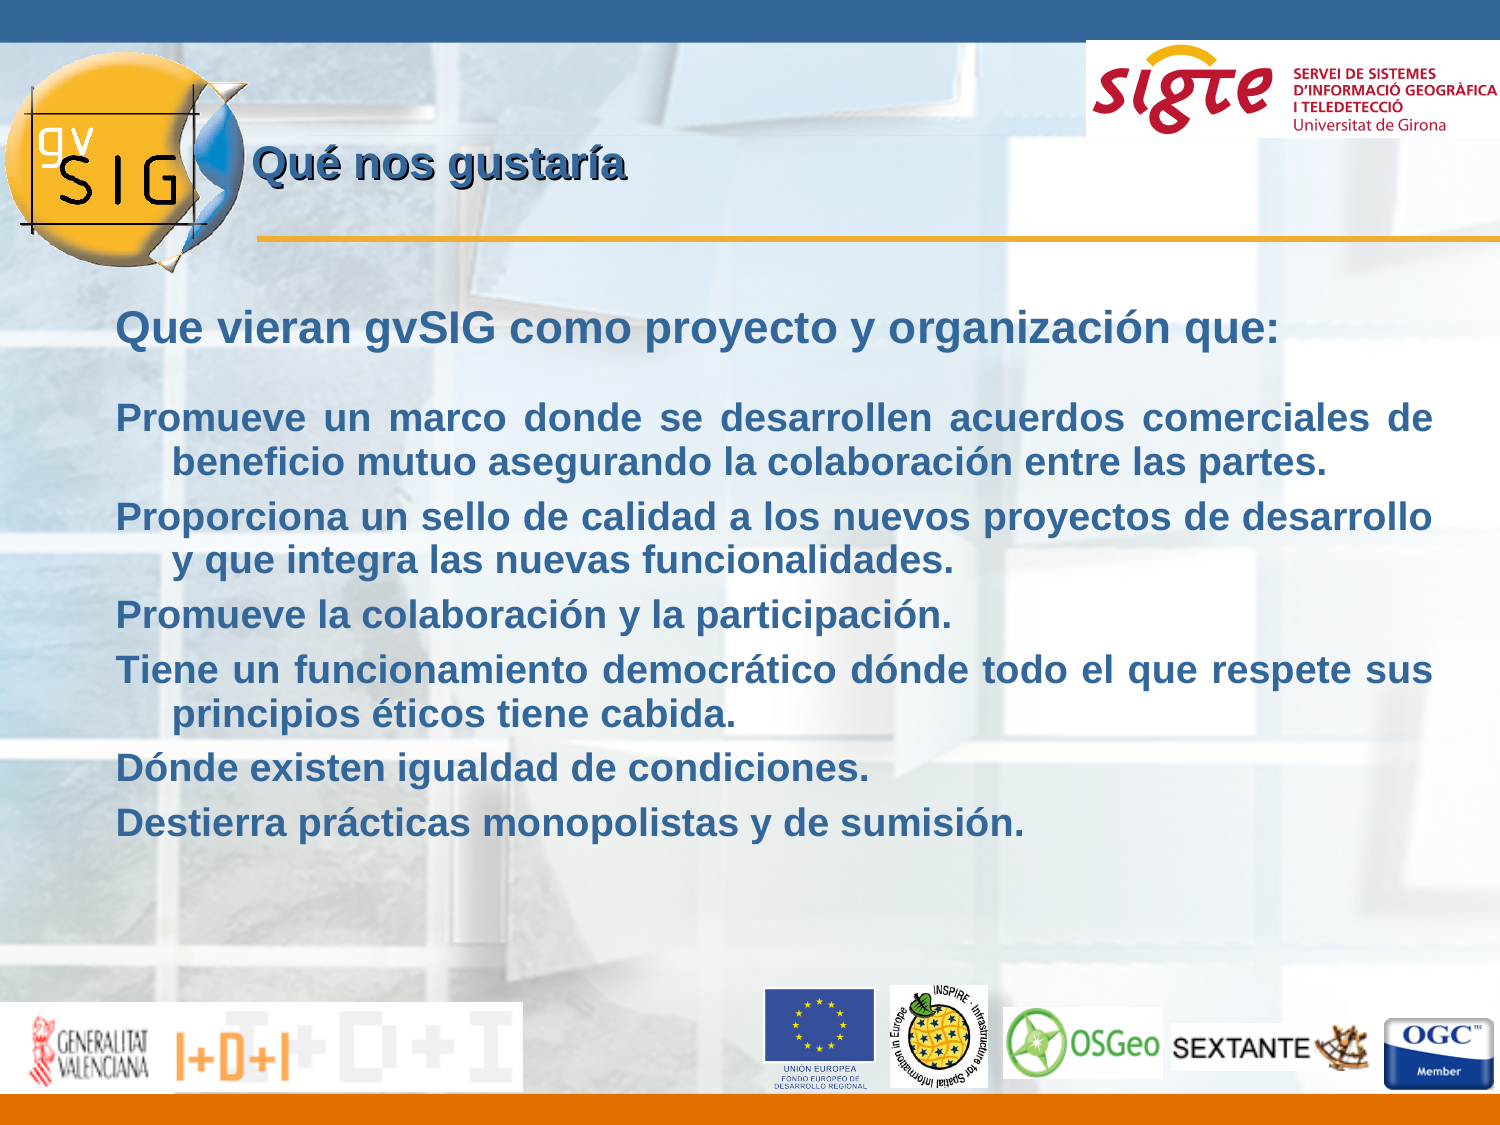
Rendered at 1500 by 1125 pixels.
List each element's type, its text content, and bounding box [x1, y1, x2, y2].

picture [1171, 1023, 1375, 1071]
picture [1384, 1018, 1494, 1090]
list Que vieran gvSIG como proyecto y organización que: Promueve un marco donde se desarrollen acuerdos comerciales de beneficio mutuo asegurando la colaboración entre las partes. Proporciona un sello de calidad a los nuevos proyectos de desarrollo y que integra las nuevas funcionalidades. Promueve la colaboración y la participación. Tiene un funcionamiento democrático dónde todo el que respete sus principios éticos tiene cabida. Dónde existen igualdad de condiciones. Destierra prácticas monopolistas y de sumisión. [115, 302, 1436, 1011]
picture [0, 1002, 523, 1094]
picture [1003, 1011, 1163, 1079]
picture [890, 1011, 988, 1088]
picture [763, 1011, 876, 1089]
picture [1086, 40, 1500, 131]
picture [0, 49, 250, 276]
text_box Qué nos gustaría [236, 131, 1500, 199]
